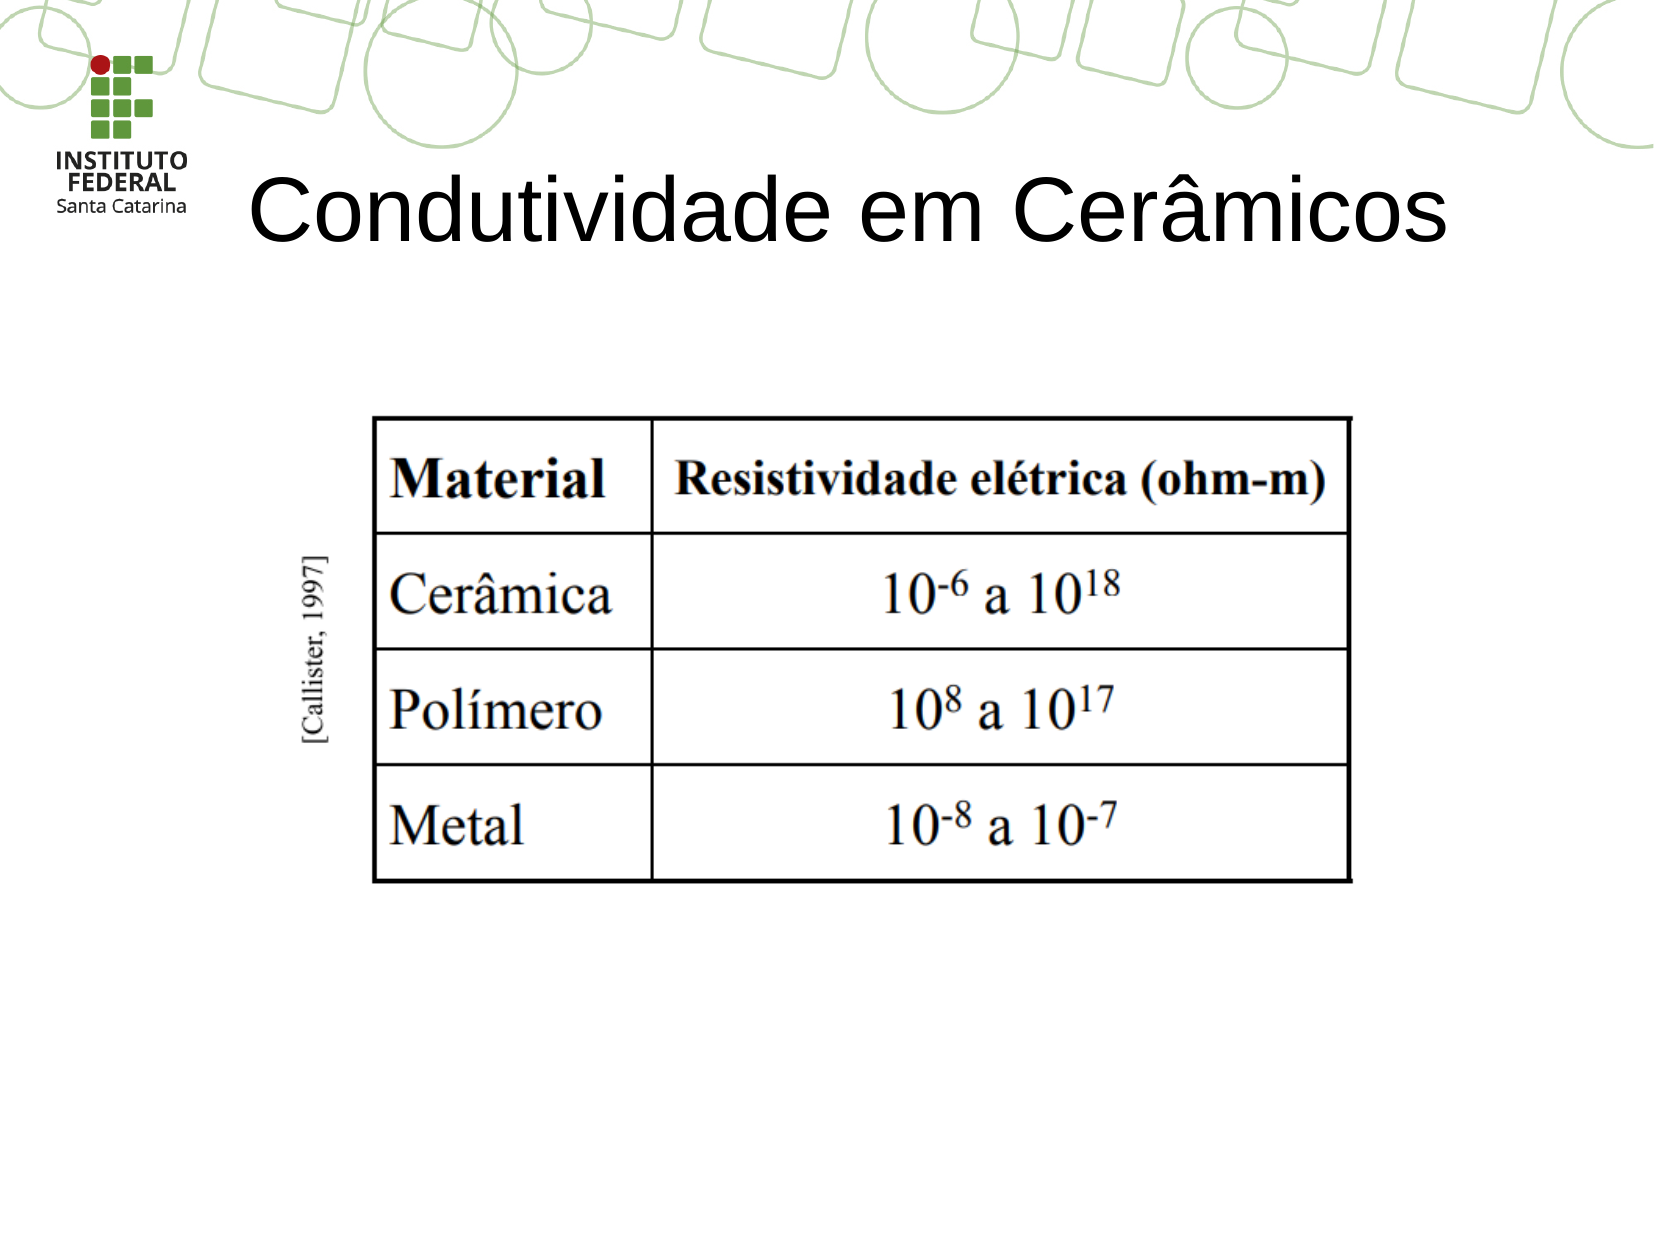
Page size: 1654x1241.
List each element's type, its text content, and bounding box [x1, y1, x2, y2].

title Condutividade em Cerâmicos [118, 106, 1607, 314]
picture [0, 0, 1654, 1169]
